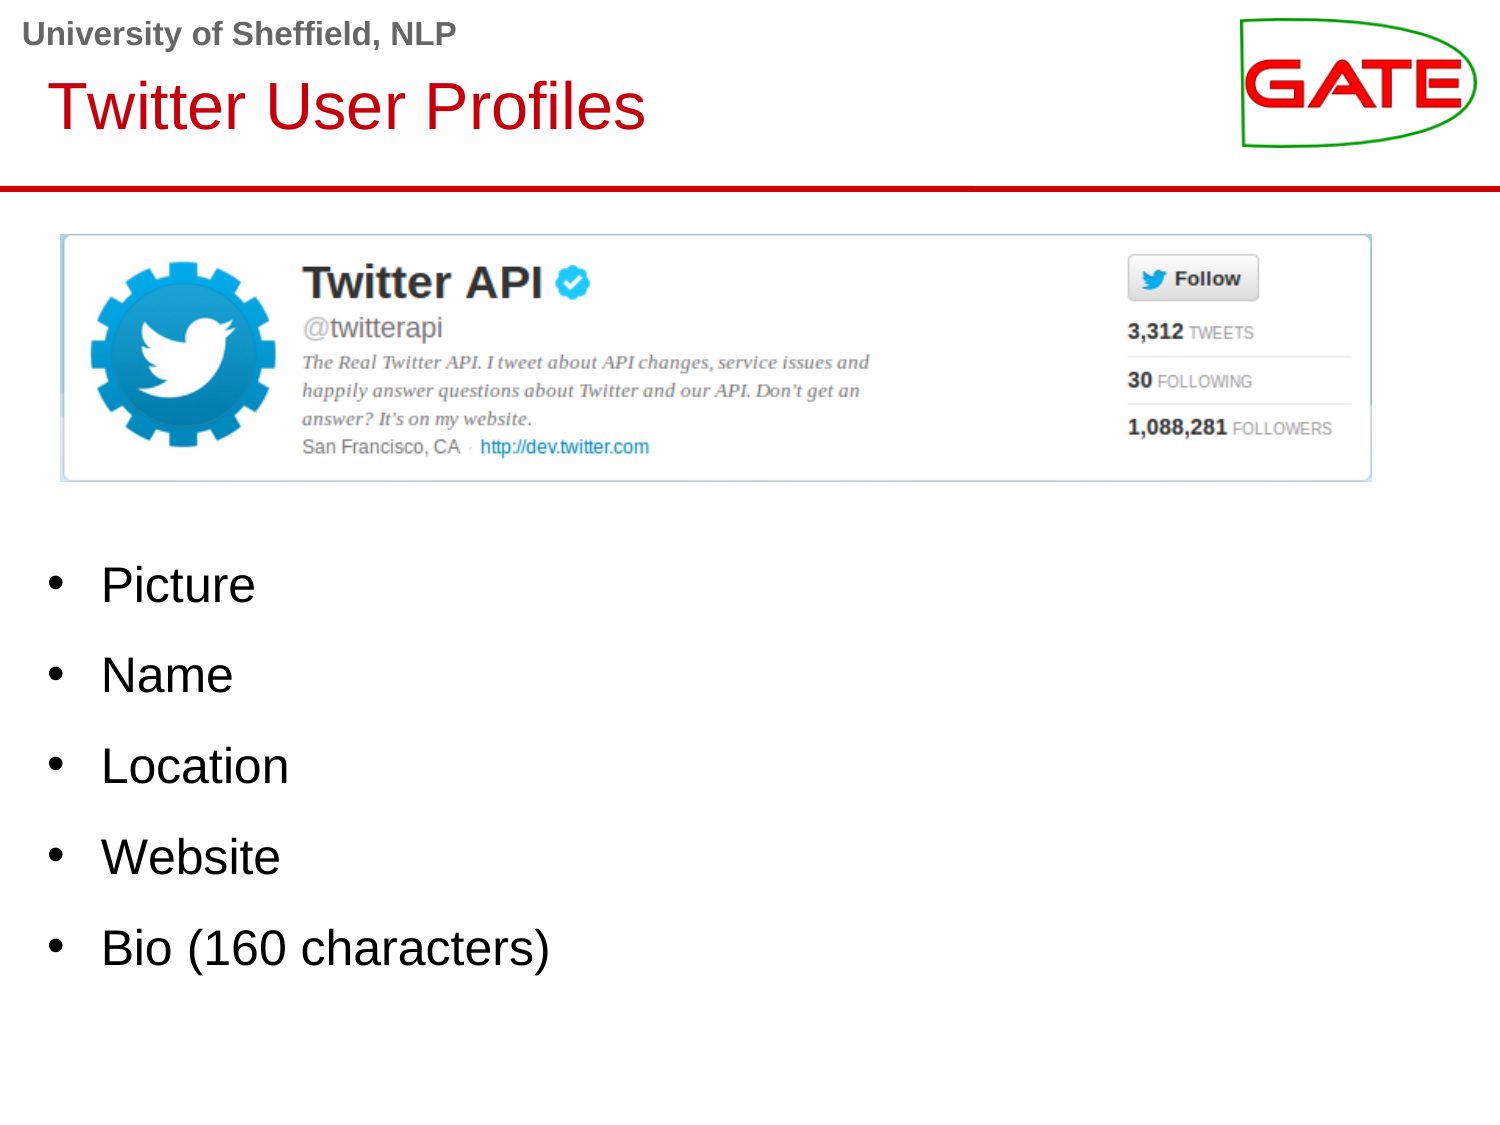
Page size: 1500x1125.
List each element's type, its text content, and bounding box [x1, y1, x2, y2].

picture [60, 234, 1372, 482]
text_box Picture Name Location Website Bio (160 characters) [47, 550, 1500, 1067]
text_box Twitter User Profiles [47, 47, 1267, 168]
picture [1240, 18, 1477, 148]
